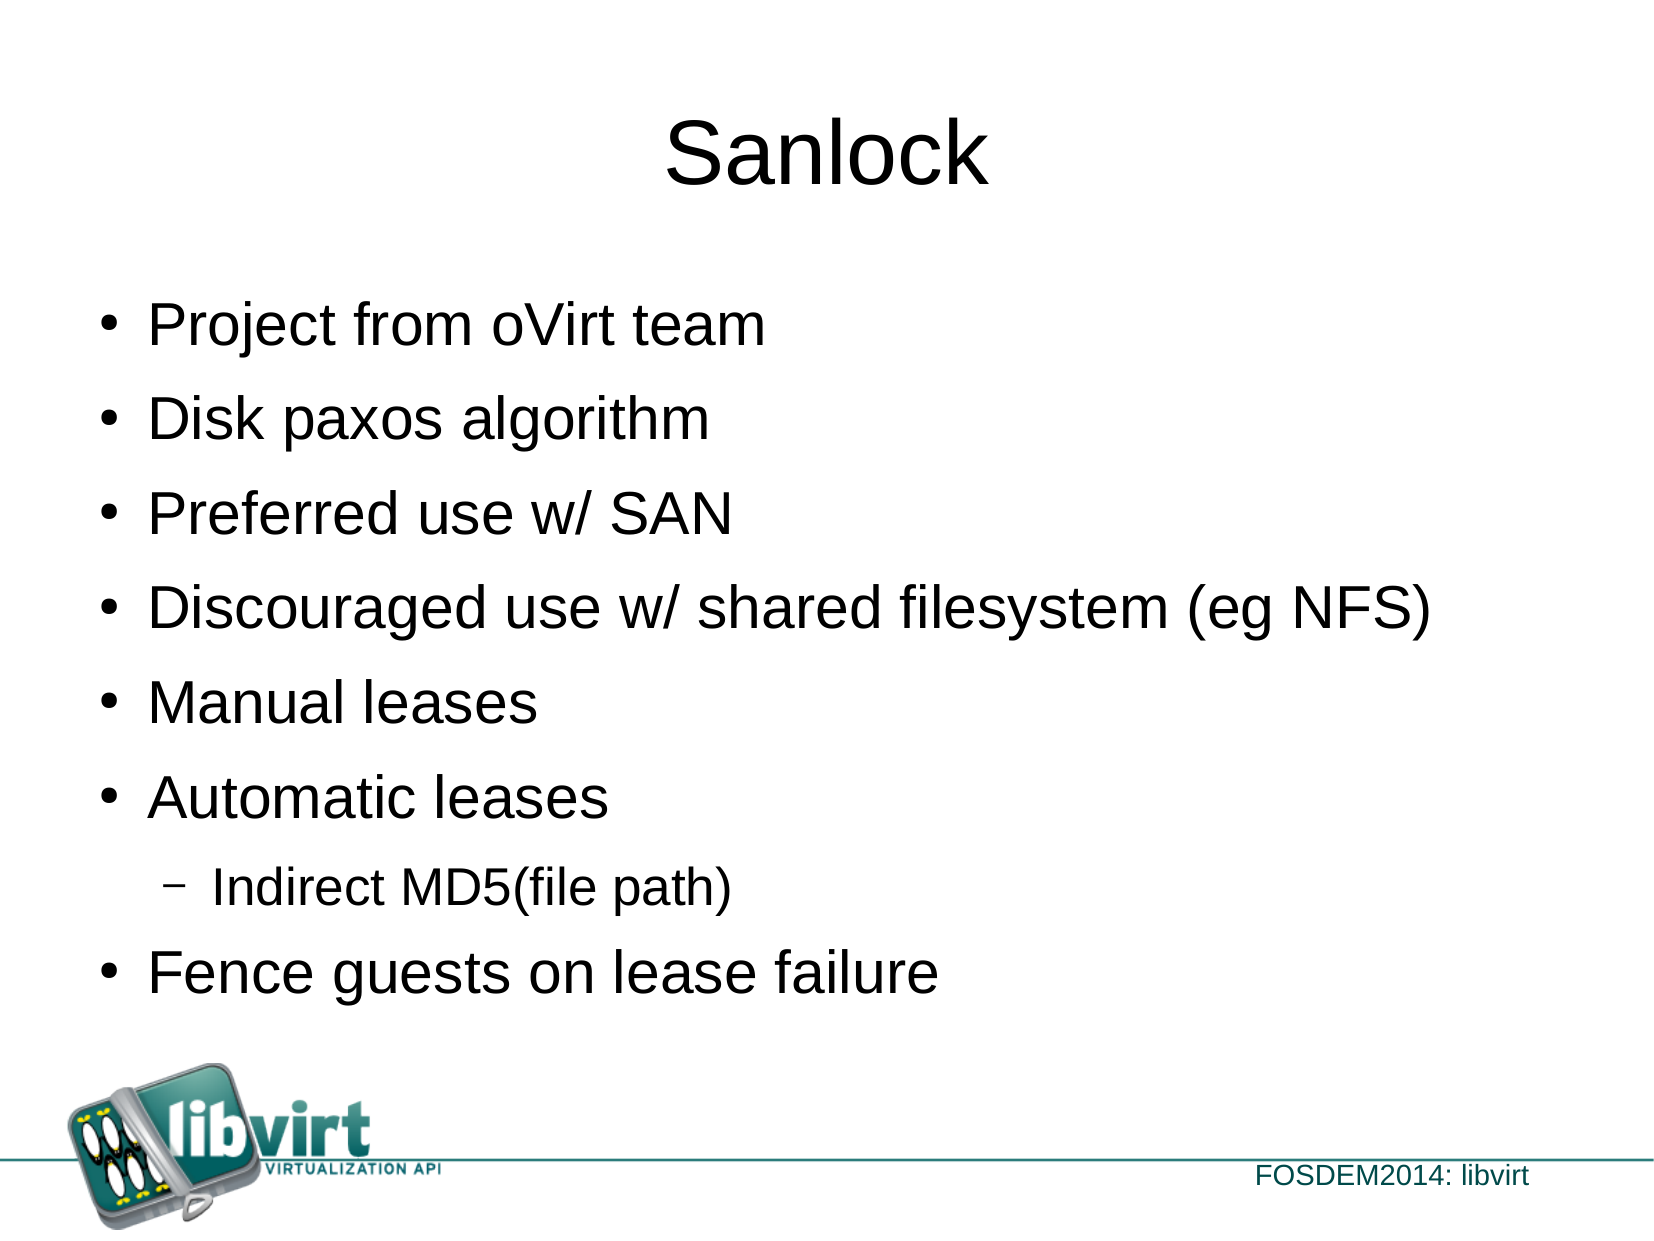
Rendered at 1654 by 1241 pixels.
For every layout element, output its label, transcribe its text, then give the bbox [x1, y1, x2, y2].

title Sanlock [82, 49, 1571, 257]
picture [0, 1063, 1654, 1230]
list Project from oVirt team Disk paxos algorithm Preferred use w/ SAN Discouraged use w/ shared filesystem (eg NFS) Manual leases Automatic leases Indirect MD5(file path) Fence guests on lease failure [82, 290, 1571, 1010]
